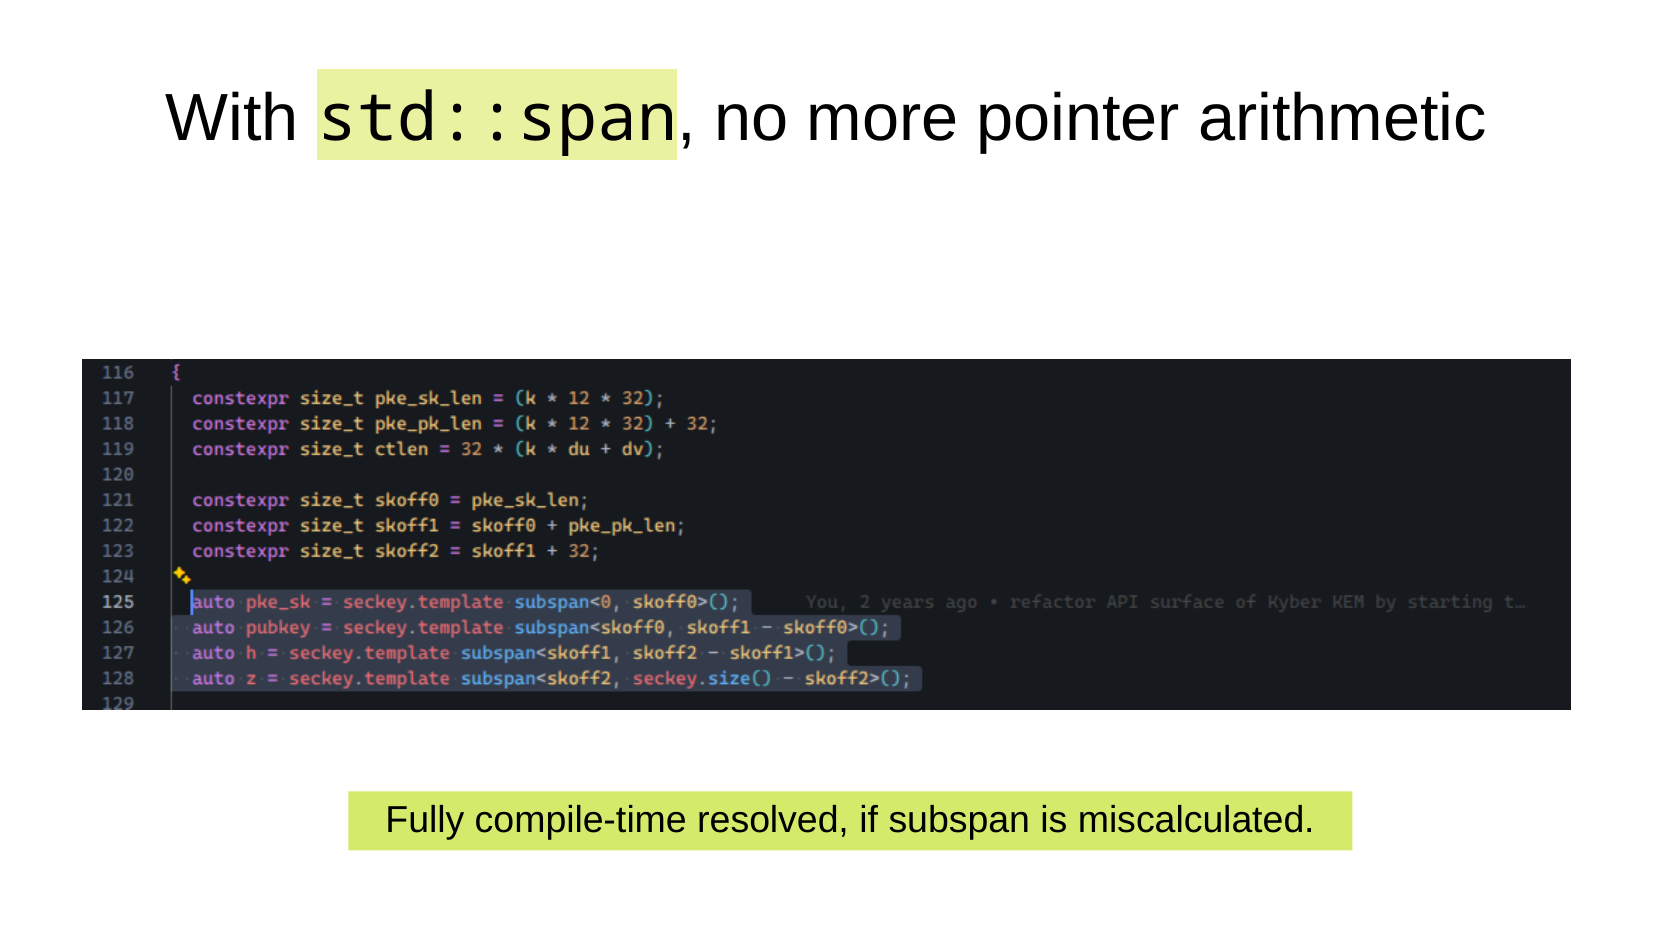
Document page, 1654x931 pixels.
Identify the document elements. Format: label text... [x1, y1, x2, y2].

title With std::span, no more pointer arithmetic [82, 37, 1571, 193]
picture [82, 359, 1571, 710]
text_box Fully compile-time resolved, if subspan is miscalculated. [348, 791, 1353, 851]
